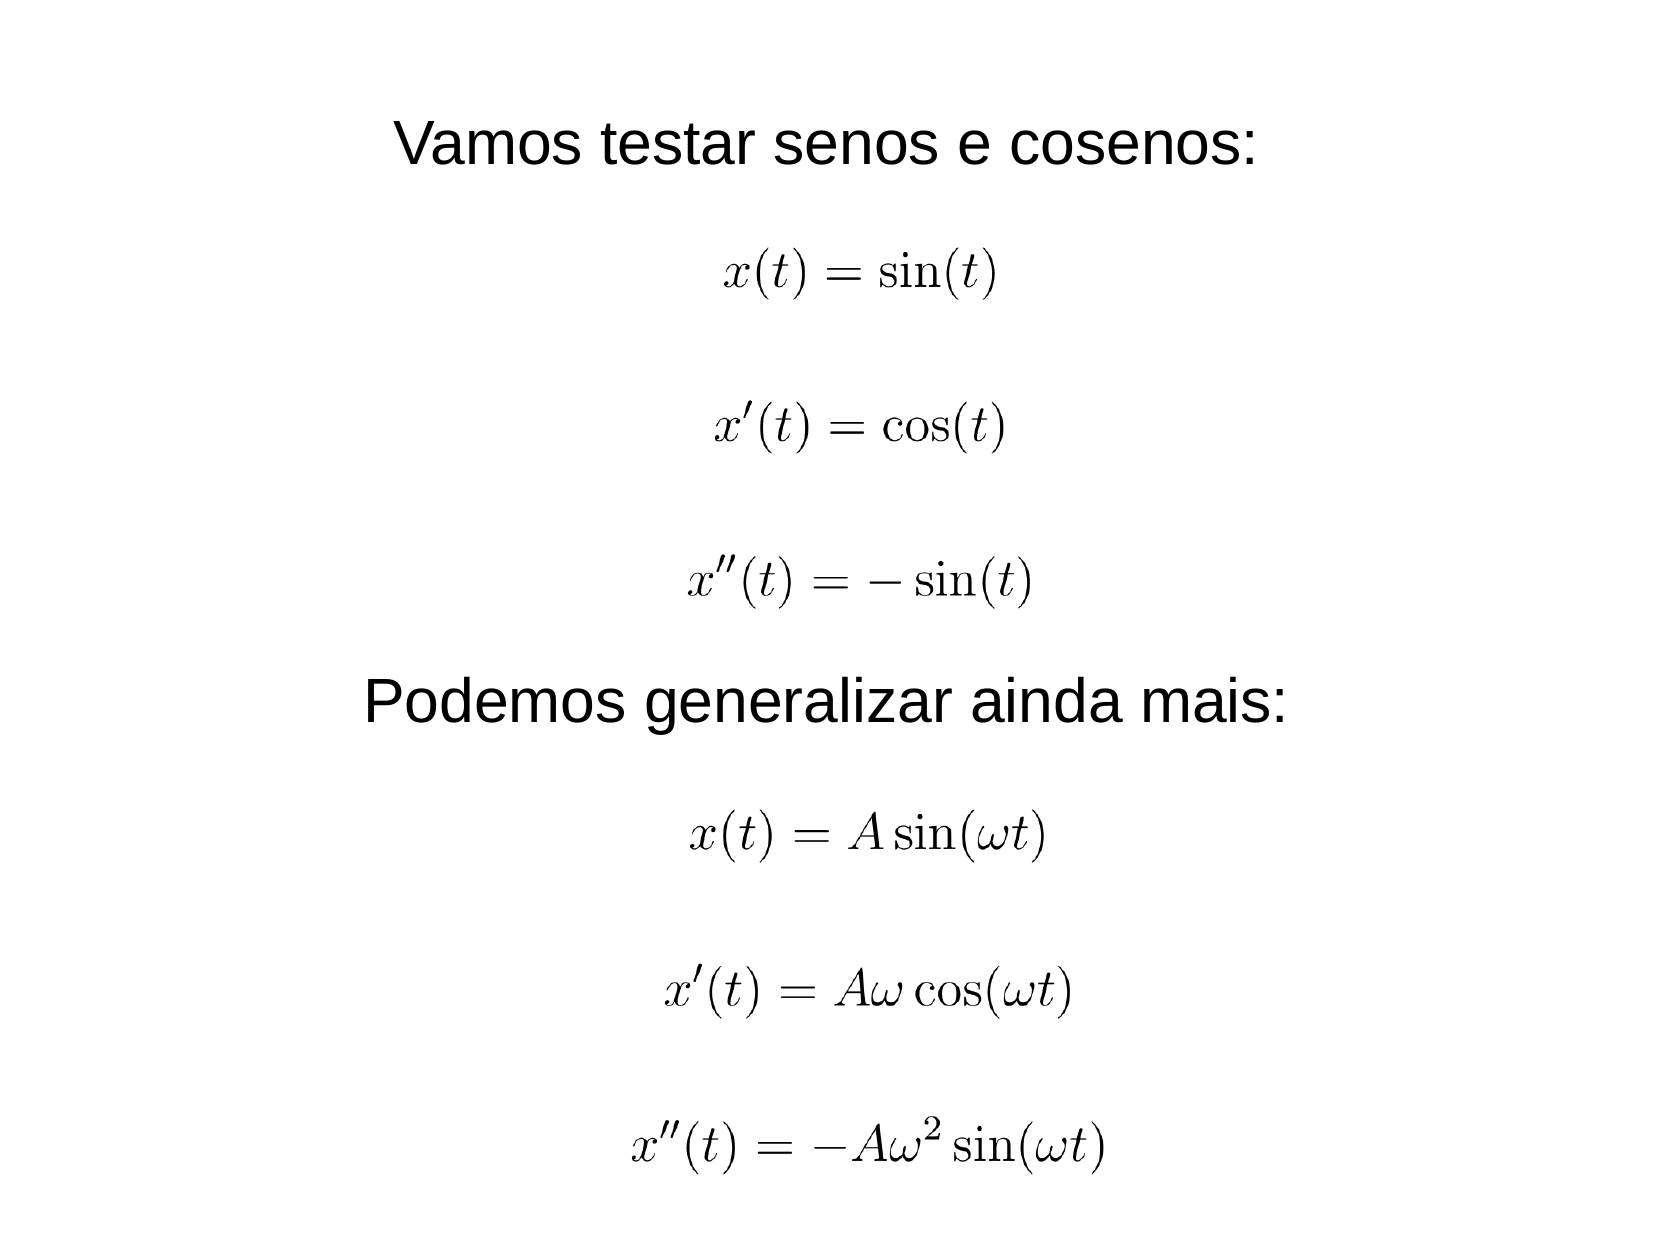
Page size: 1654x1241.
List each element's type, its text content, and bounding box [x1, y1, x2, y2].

picture [631, 218, 1081, 629]
picture [594, 798, 1134, 1182]
subtitle Vamos testar senos e cosenos: Podemos generalizar ainda mais: [82, 5, 1571, 839]
